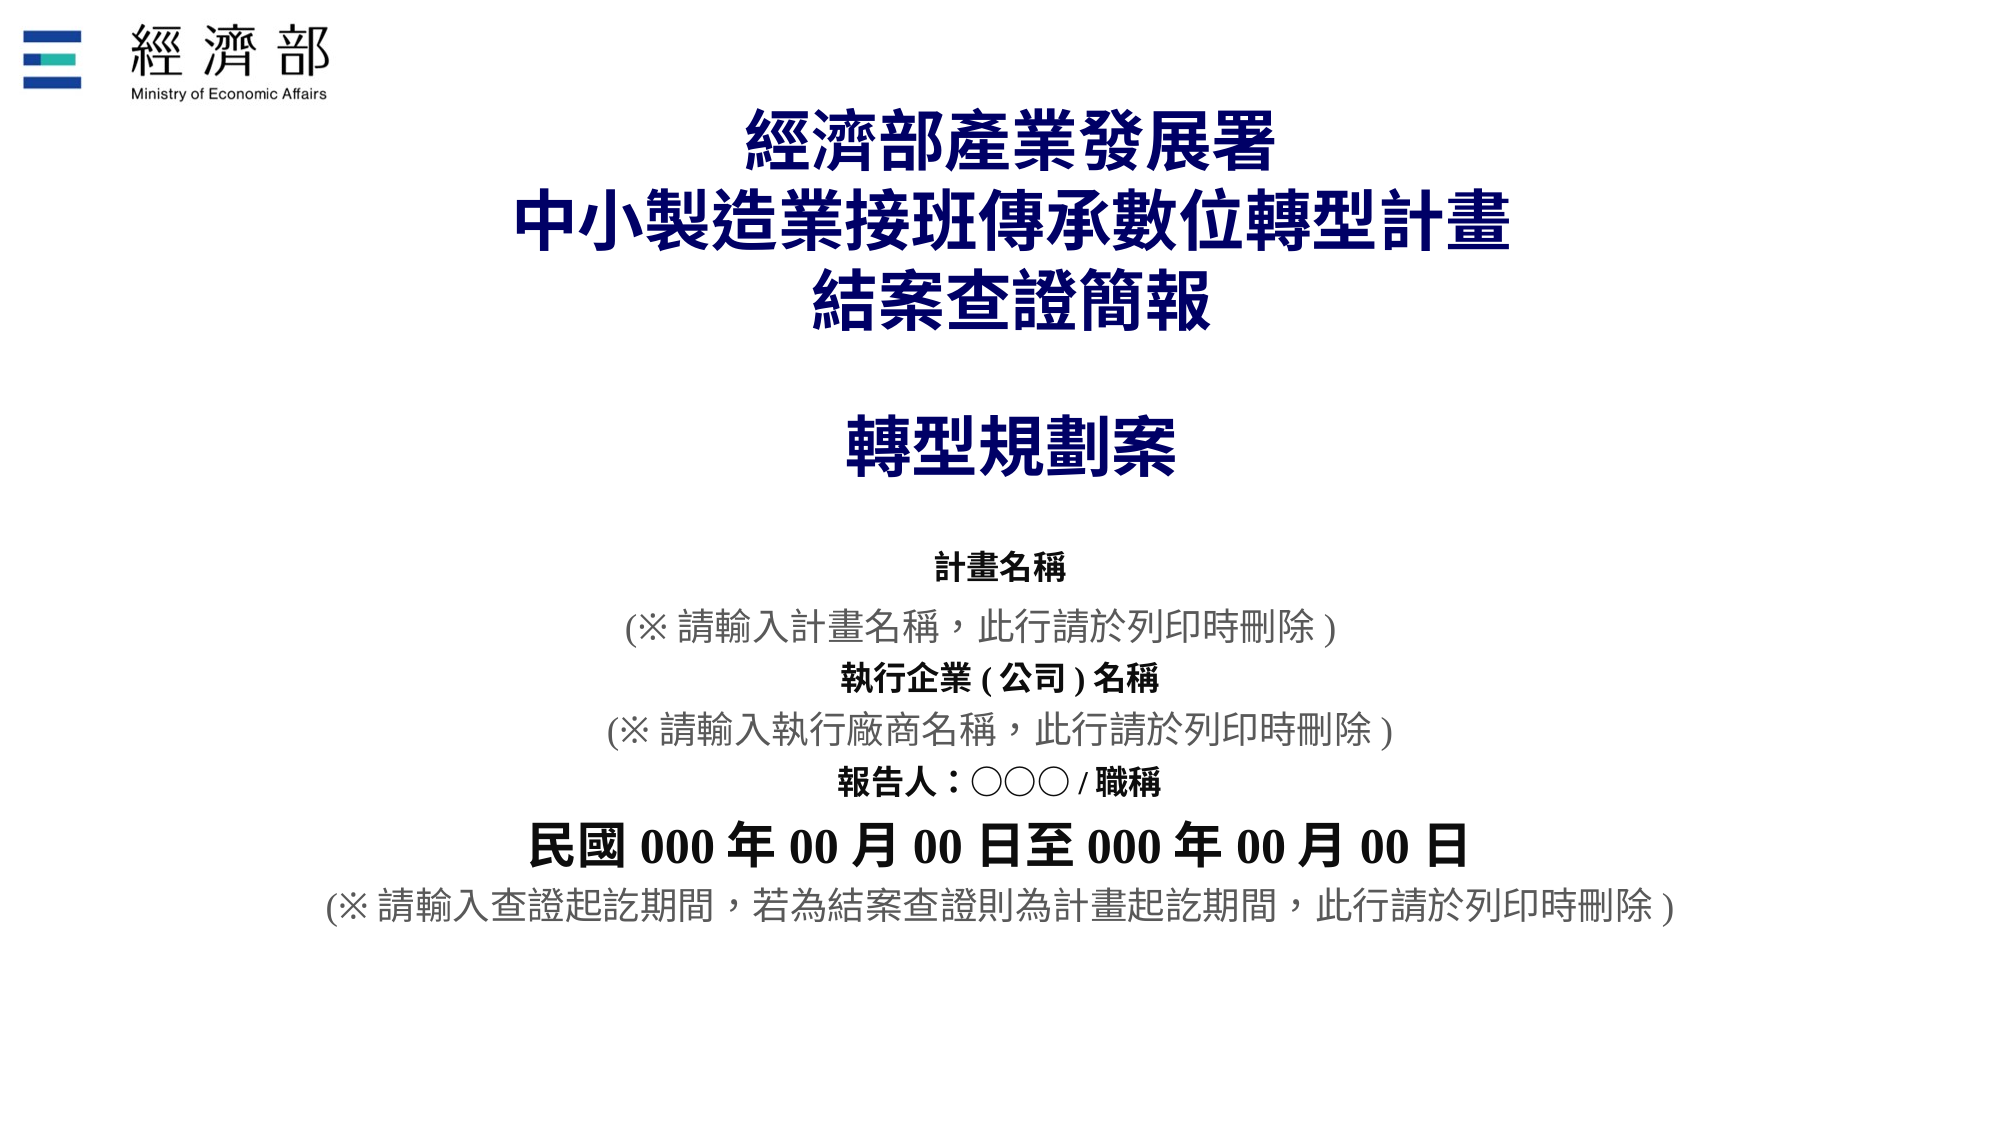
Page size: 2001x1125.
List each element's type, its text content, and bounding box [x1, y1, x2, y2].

subtitle 計畫名稱 (※請輸入計畫名稱，此行請於列印時刪除) 執行企業(公司)名稱 (※請輸入執行廠商名稱，此行請於列印時刪除) 報告人：○○○/職稱 民國000年00月00日至000年00月00日 (※請輸入查證起訖期間，若為結案查證則為計畫起訖期間，此行請於列印時刪除) [296, 538, 1704, 1071]
text_box 轉型規劃案 [830, 398, 1194, 493]
title 經濟部產業發展署 中小製造業接班傳承數位轉型計畫 結案查證簡報 [338, 17, 1686, 456]
